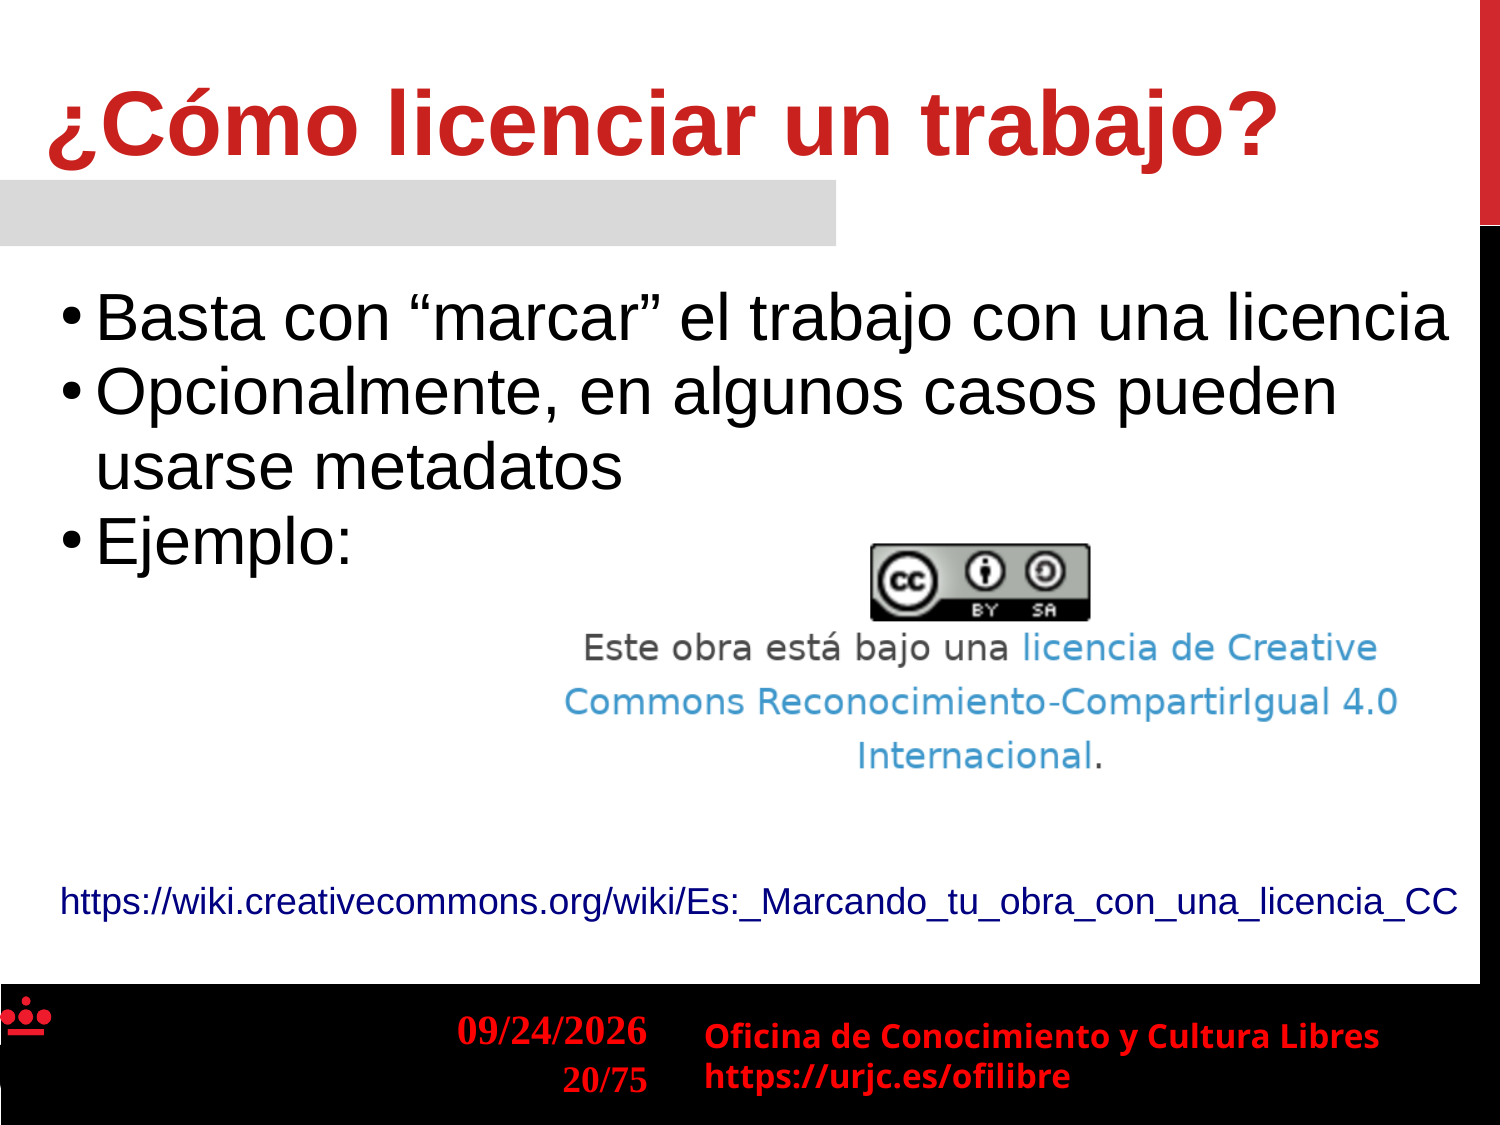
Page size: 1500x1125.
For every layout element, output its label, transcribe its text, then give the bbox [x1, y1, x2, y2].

picture [560, 531, 1406, 781]
title [75, 15, 1425, 172]
text_box ¿Cómo licenciar un trabajo? [30, 64, 1306, 248]
text_box Basta con “marcar” el trabajo con una licencia Opcionalmente, en algunos casos pueden usarse metadatos Ejemplo: [45, 272, 1486, 587]
text_box https://wiki.creativecommons.org/wiki/Es:_Marcando_tu_obra_con_una_licencia_CC [45, 873, 1474, 931]
